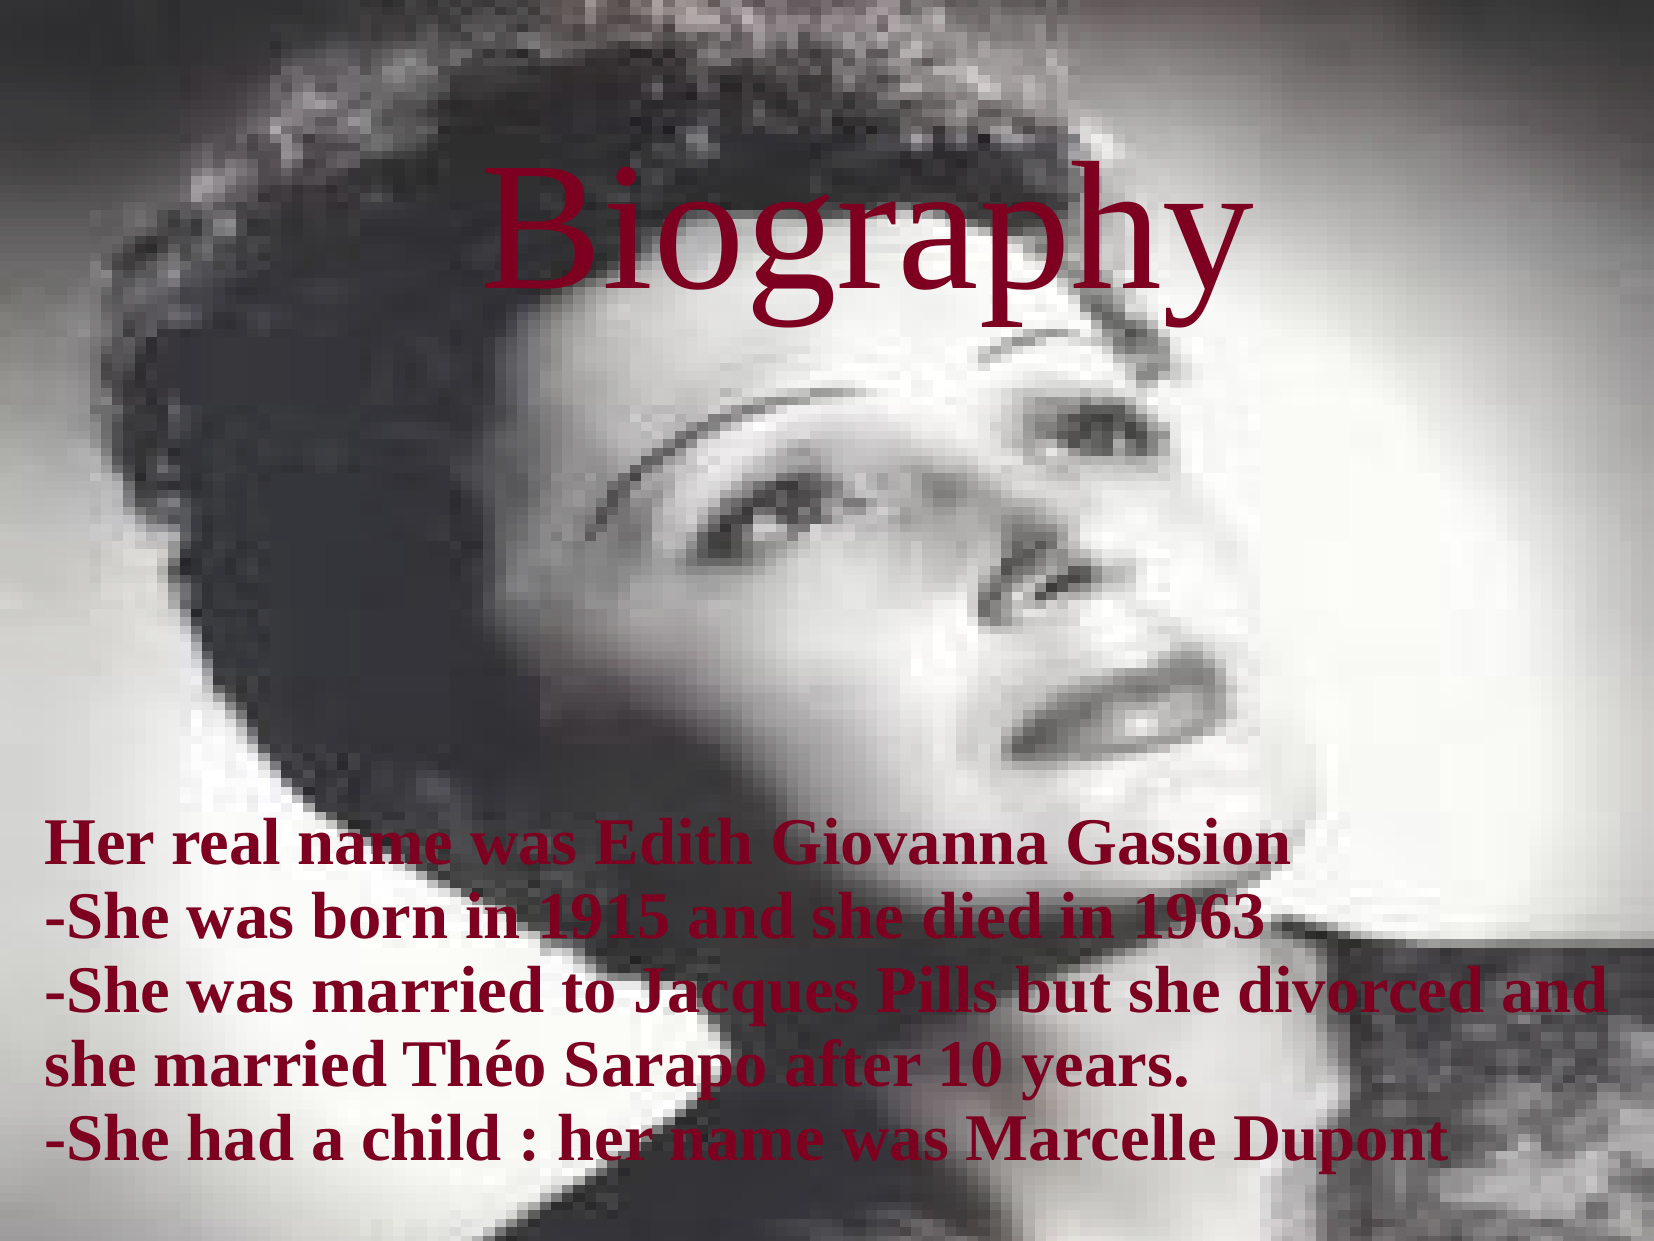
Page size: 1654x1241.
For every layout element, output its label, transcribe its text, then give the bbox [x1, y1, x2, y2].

text_box Biography [465, 118, 1270, 336]
picture [0, 0, 1654, 1241]
text_box Her real name was Edith Giovanna Gassion -She was born in 1915 and she died in 1963 -She was married to Jacques Pills but she divorced and she married Théo Sarapo after 10 years. -She had a child : her name was Marcelle Dupont [29, 797, 1654, 1241]
